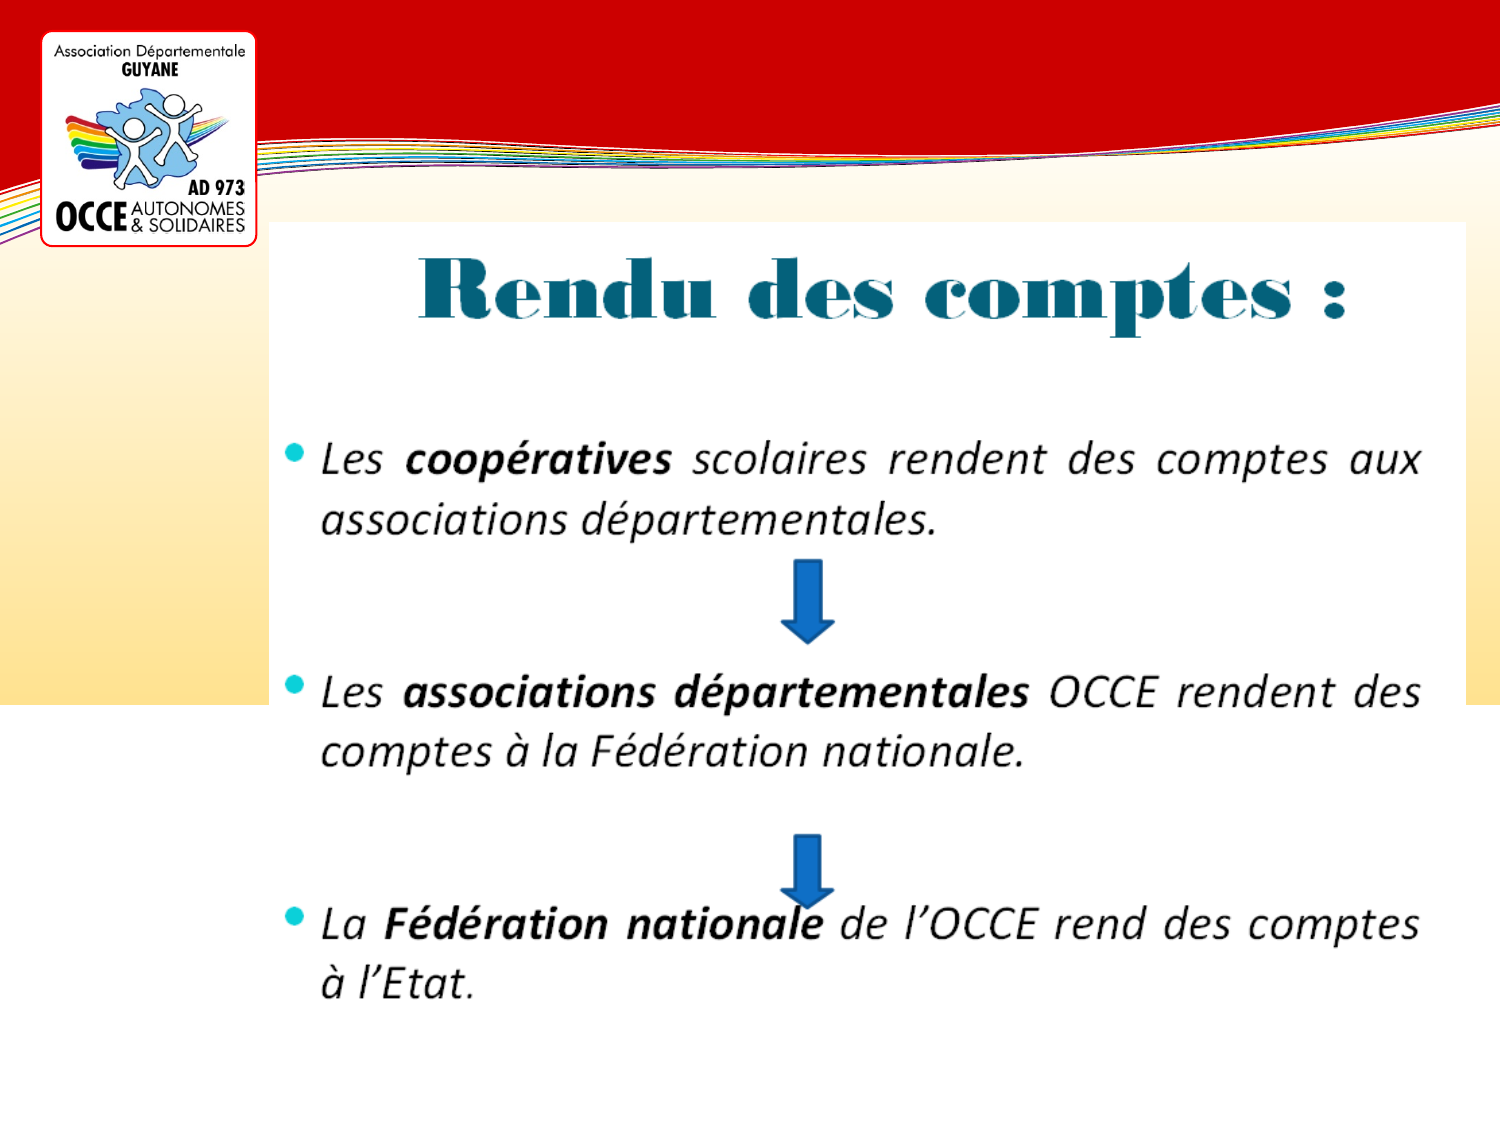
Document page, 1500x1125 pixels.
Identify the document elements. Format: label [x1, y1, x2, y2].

picture [54, 44, 245, 234]
text_box [269, 222, 1466, 1044]
